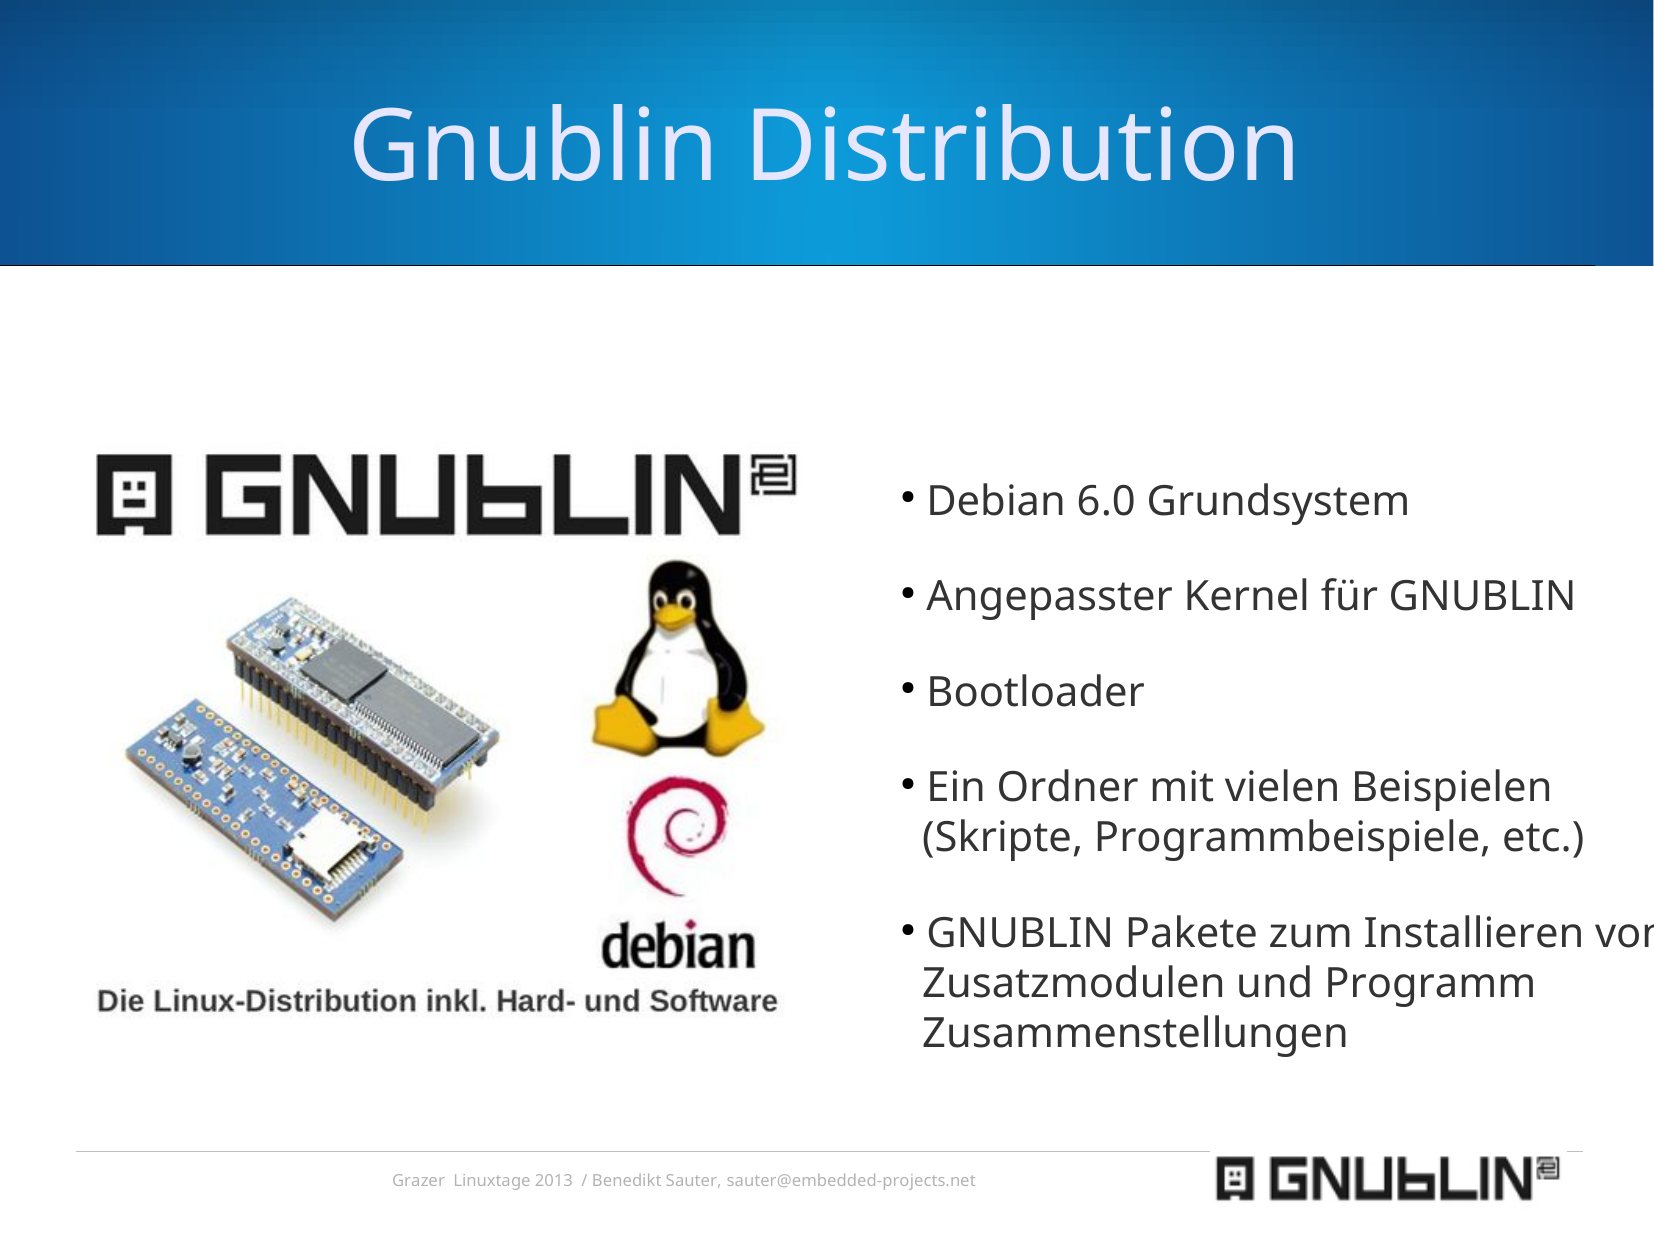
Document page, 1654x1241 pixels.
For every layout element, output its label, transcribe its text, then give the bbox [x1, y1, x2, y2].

picture [59, 417, 841, 1034]
title Gnublin Distribution [55, 29, 1595, 266]
picture [1210, 1151, 1567, 1211]
picture [0, 0, 552, 265]
picture [1106, 0, 1654, 266]
text_box Debian 6.0 Grundsystem Angepasster Kernel für GNUBLIN Bootloader Ein Ordner mit vielen Beispielen (Skripte, Programmbeispiele, etc.) GNUBLIN Pakete zum Installieren von Zusatzmodulen und Programm Zusammenstellungen [885, 466, 1654, 1063]
